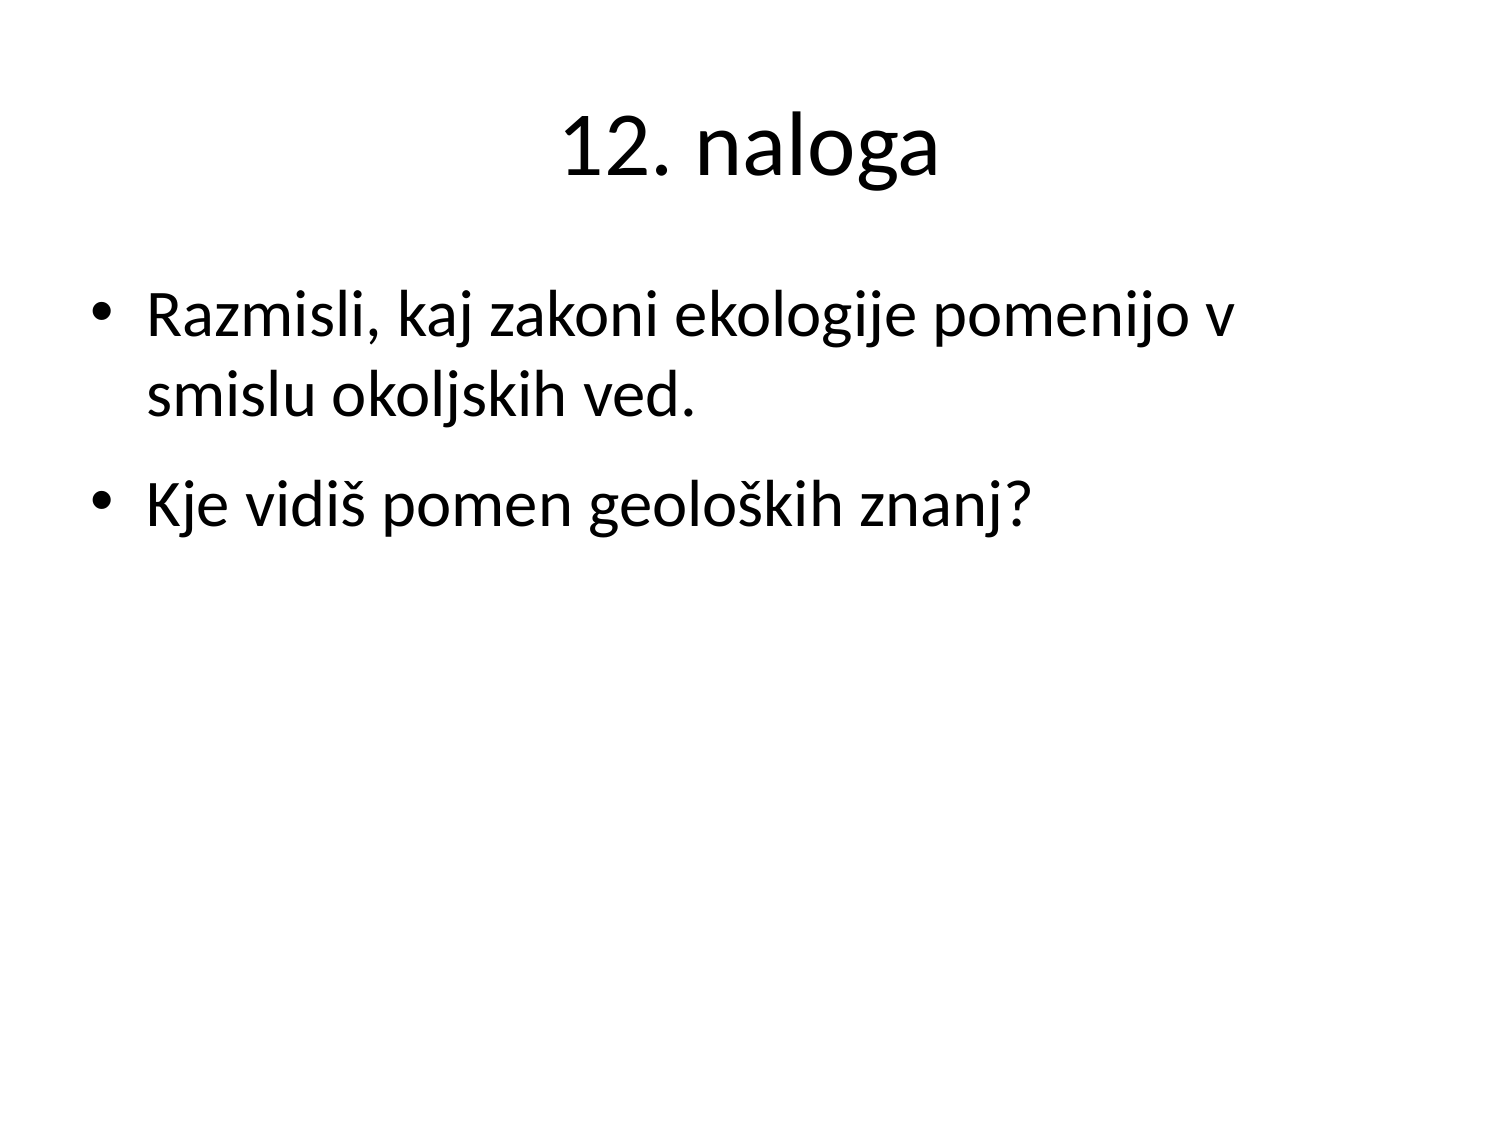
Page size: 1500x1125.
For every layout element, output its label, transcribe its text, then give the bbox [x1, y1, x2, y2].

title 12. naloga [75, 45, 1425, 233]
list Razmisli, kaj zakoni ekologije pomenijo v smislu okoljskih ved. Kje vidiš pomen geoloških znanj? [75, 262, 1425, 1005]
